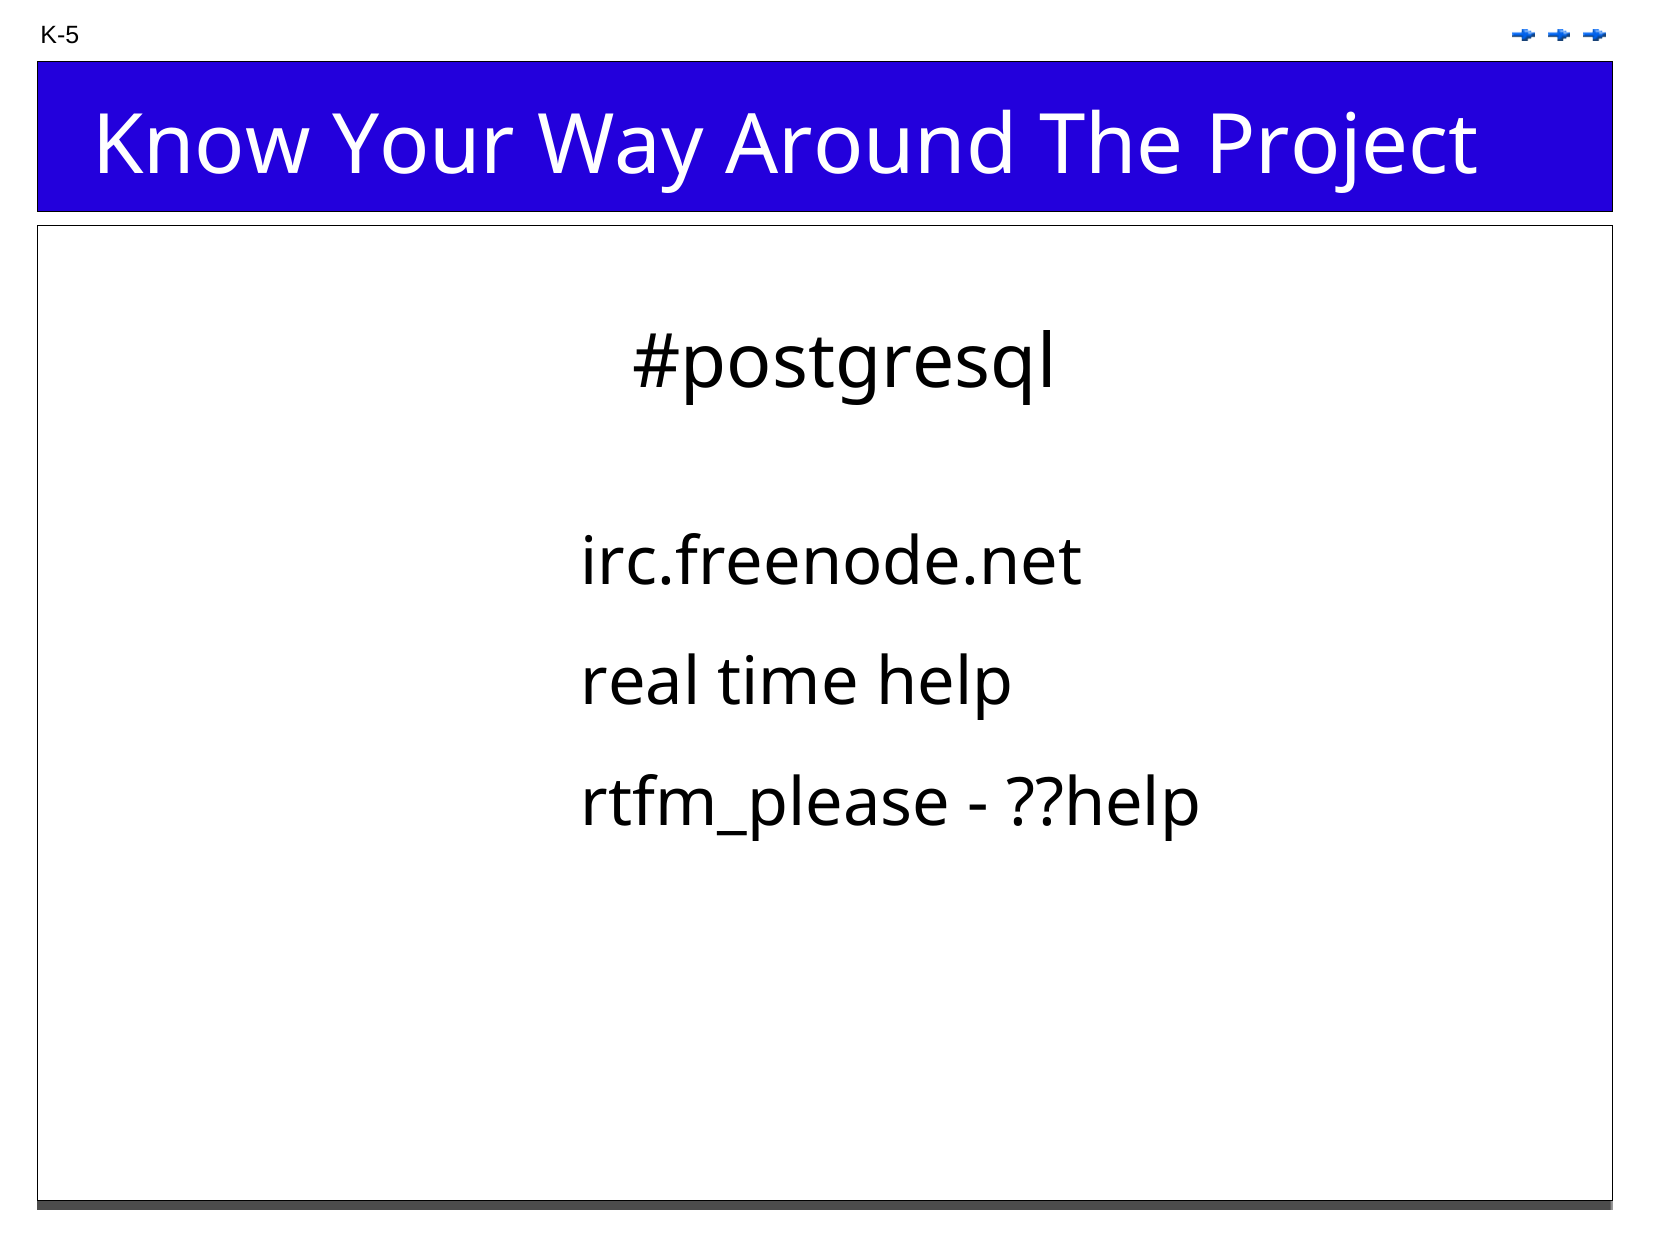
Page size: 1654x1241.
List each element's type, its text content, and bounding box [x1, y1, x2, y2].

text_box #postgresql [617, 300, 1036, 405]
text_box Know Your Way Around The Project [77, 77, 1424, 193]
picture [1583, 29, 1606, 41]
picture [1512, 29, 1535, 41]
text_box irc.freenode.net real time help rtfm_please - ??help [548, 505, 1212, 822]
text_box [37, 61, 1613, 212]
picture [1548, 29, 1570, 41]
text_box K-5 [25, 13, 95, 70]
text_box [37, 225, 1613, 1201]
